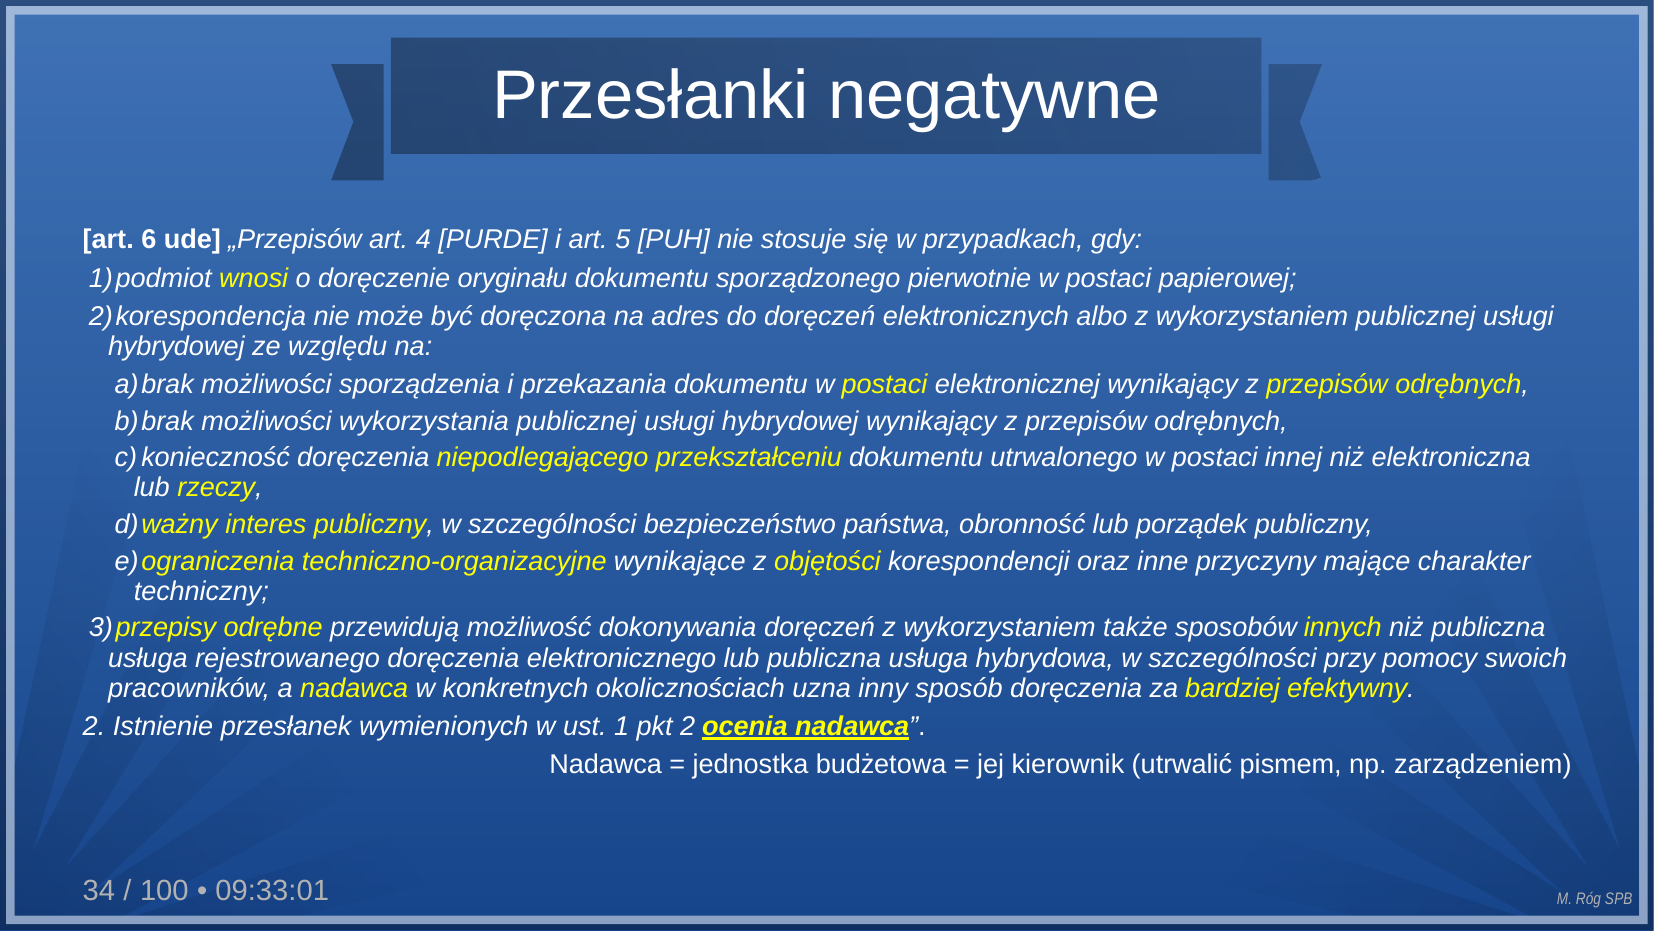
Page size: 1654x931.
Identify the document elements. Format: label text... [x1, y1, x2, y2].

list [art. 6 ude] „Przepisów art. 4 [PURDE] і art. 5 [PUH] nie stosuje się w przypadkach, gdy: podmiot wnosi o doręczenie oryginału dokumentu sporządzonego pierwotnie w postaci papierowej; korespondencja nie może być doręczona na adres do doręczeń elektronicznych albo z wykorzystaniem publicznej usługi hybrydowej ze względu na: brak możliwości sporządzenia i przekazania dokumentu w postaci elektronicznej wynikający z przepisów odrębnych, brak możliwości wykorzystania publicznej usługi hybrydowej wynikający z przepisów odrębnych, konieczność doręczenia niepodlegającego przekształceniu dokumentu utrwalonego w postaci innej niż elektroniczna lub rzeczy, ważny interes publiczny, w szczególności bezpieczeństwo państwa, obronność lub porządek publiczny, ograniczenia techniczno-organizacyjne wynikające z objętości korespondencji oraz inne przyczyny mające charakter techniczny; przepisy odrębne przewidują możliwość dokonywania doręczeń z wykorzystaniem także sposobów innych niż publiczna usługa rejestrowanego doręczenia elektronicznego lub publiczna usługa hybrydowa, w szczególności przy pomocy swoich pracowników, a nadawca w konkretnych okolicznościach uzna inny sposób doręczenia za bardziej efektywny. 2. Istnienie przesłanek wymienionych w ust. 1 pkt 2 ocenia nadawca”. Nadawca = jednostka budżetowa = jej kierownik (utrwalić pismem, np. zarządzeniem) [82, 224, 1571, 848]
title Przesłanki negatywne [389, 35, 1264, 154]
